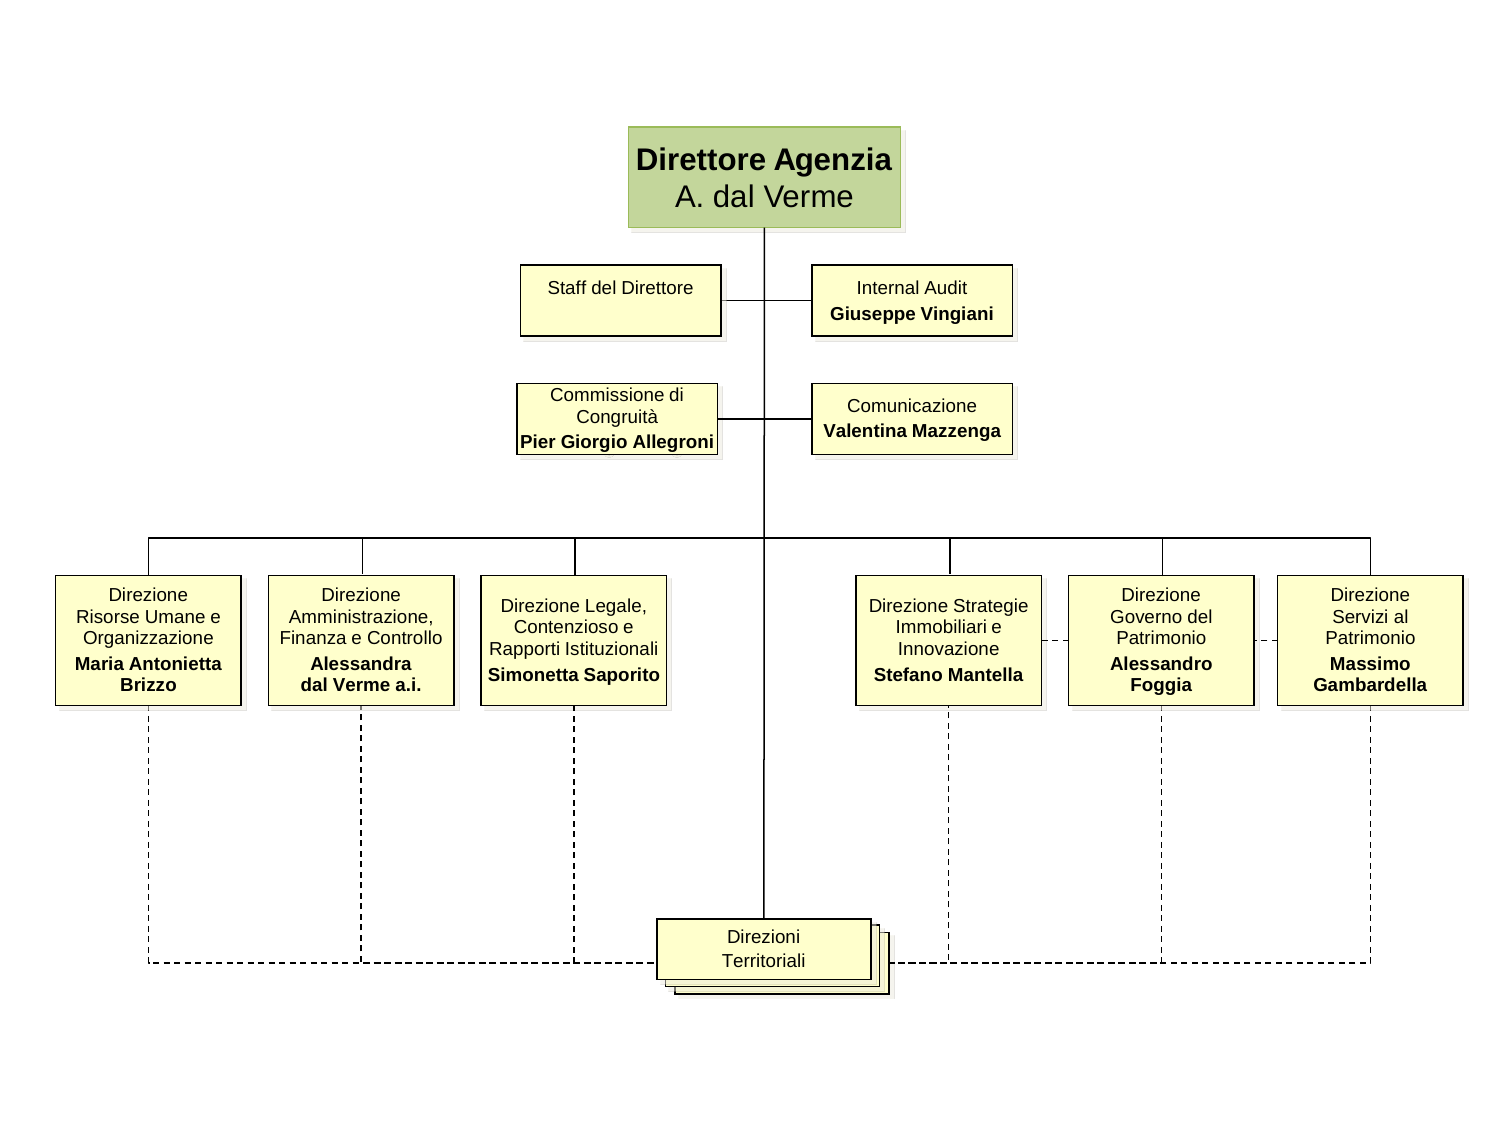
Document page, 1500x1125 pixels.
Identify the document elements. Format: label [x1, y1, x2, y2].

picture [54, 126, 1500, 999]
